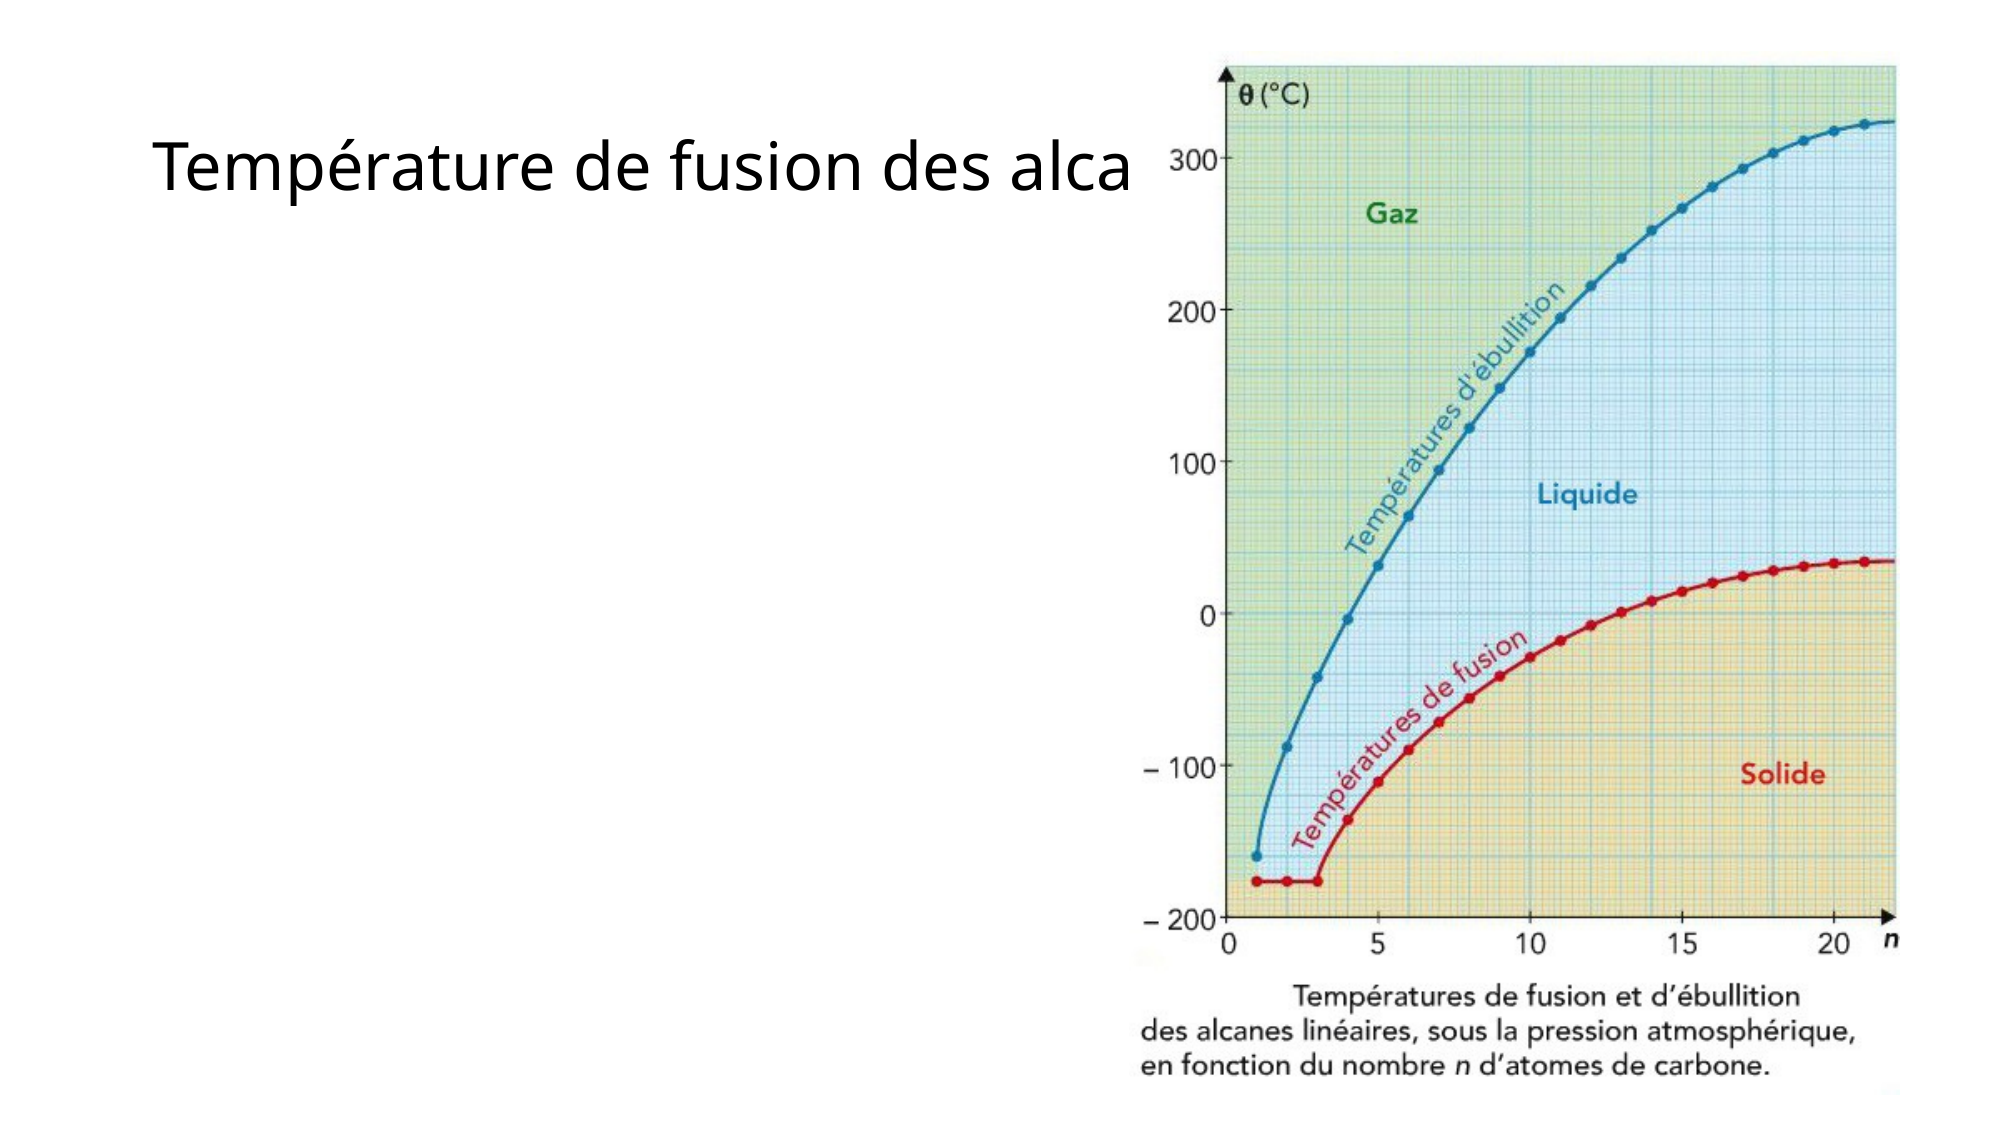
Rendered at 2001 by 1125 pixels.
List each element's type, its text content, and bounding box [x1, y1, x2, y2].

picture [1129, 51, 1900, 1095]
title Température de fusion des alcanes [137, 59, 1129, 278]
